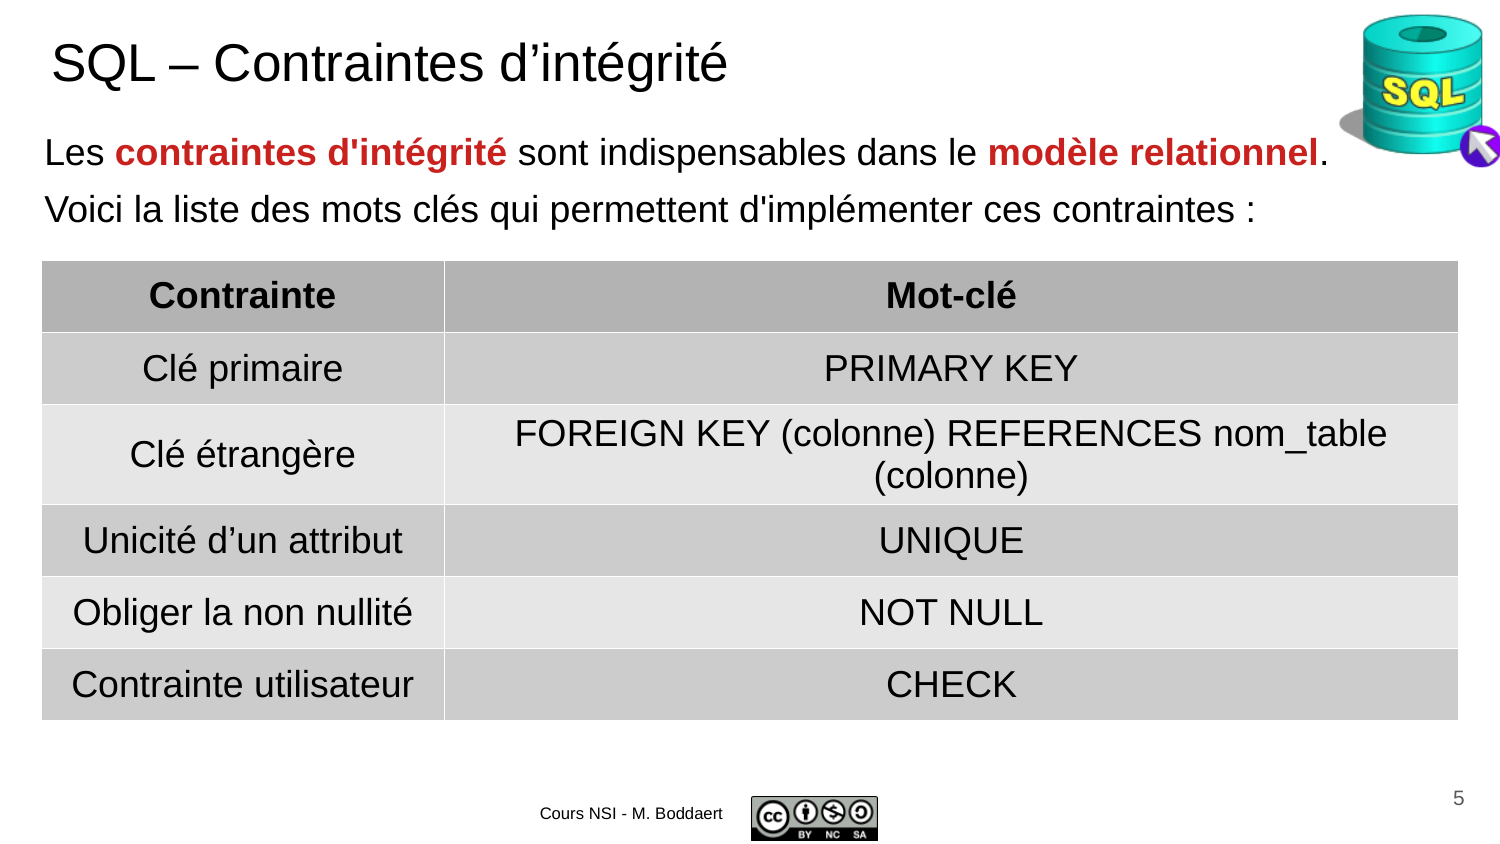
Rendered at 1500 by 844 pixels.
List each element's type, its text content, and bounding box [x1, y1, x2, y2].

table_cell UNIQUE [445, 505, 1458, 576]
picture [1334, 0, 1500, 169]
table_cell FOREIGN KEY (colonne) REFERENCES nom_table (colonne) [445, 405, 1458, 504]
table_cell NOT NULL [445, 577, 1458, 648]
text_box Les contraintes d'intégrité sont indispensables dans le modèle relationnel. Voici la liste des mots clés qui permettent d'implémenter ces contraintes : [29, 120, 1477, 760]
table_header Contrainte [42, 261, 444, 332]
table_cell Contrainte utilisateur [42, 649, 444, 720]
table_cell Clé étrangère [42, 405, 444, 504]
table_cell CHECK [445, 649, 1458, 720]
title SQL – Contraintes d’intégrité [51, 13, 1334, 108]
table_cell Clé primaire [42, 333, 444, 404]
picture [751, 796, 878, 841]
table_cell PRIMARY KEY [445, 333, 1458, 404]
table_cell Obliger la non nullité [42, 577, 444, 648]
table_cell Unicité d’un attribut [42, 505, 444, 576]
slide_number <numéro> [1389, 764, 1480, 830]
table_header Mot-clé [445, 261, 1458, 332]
